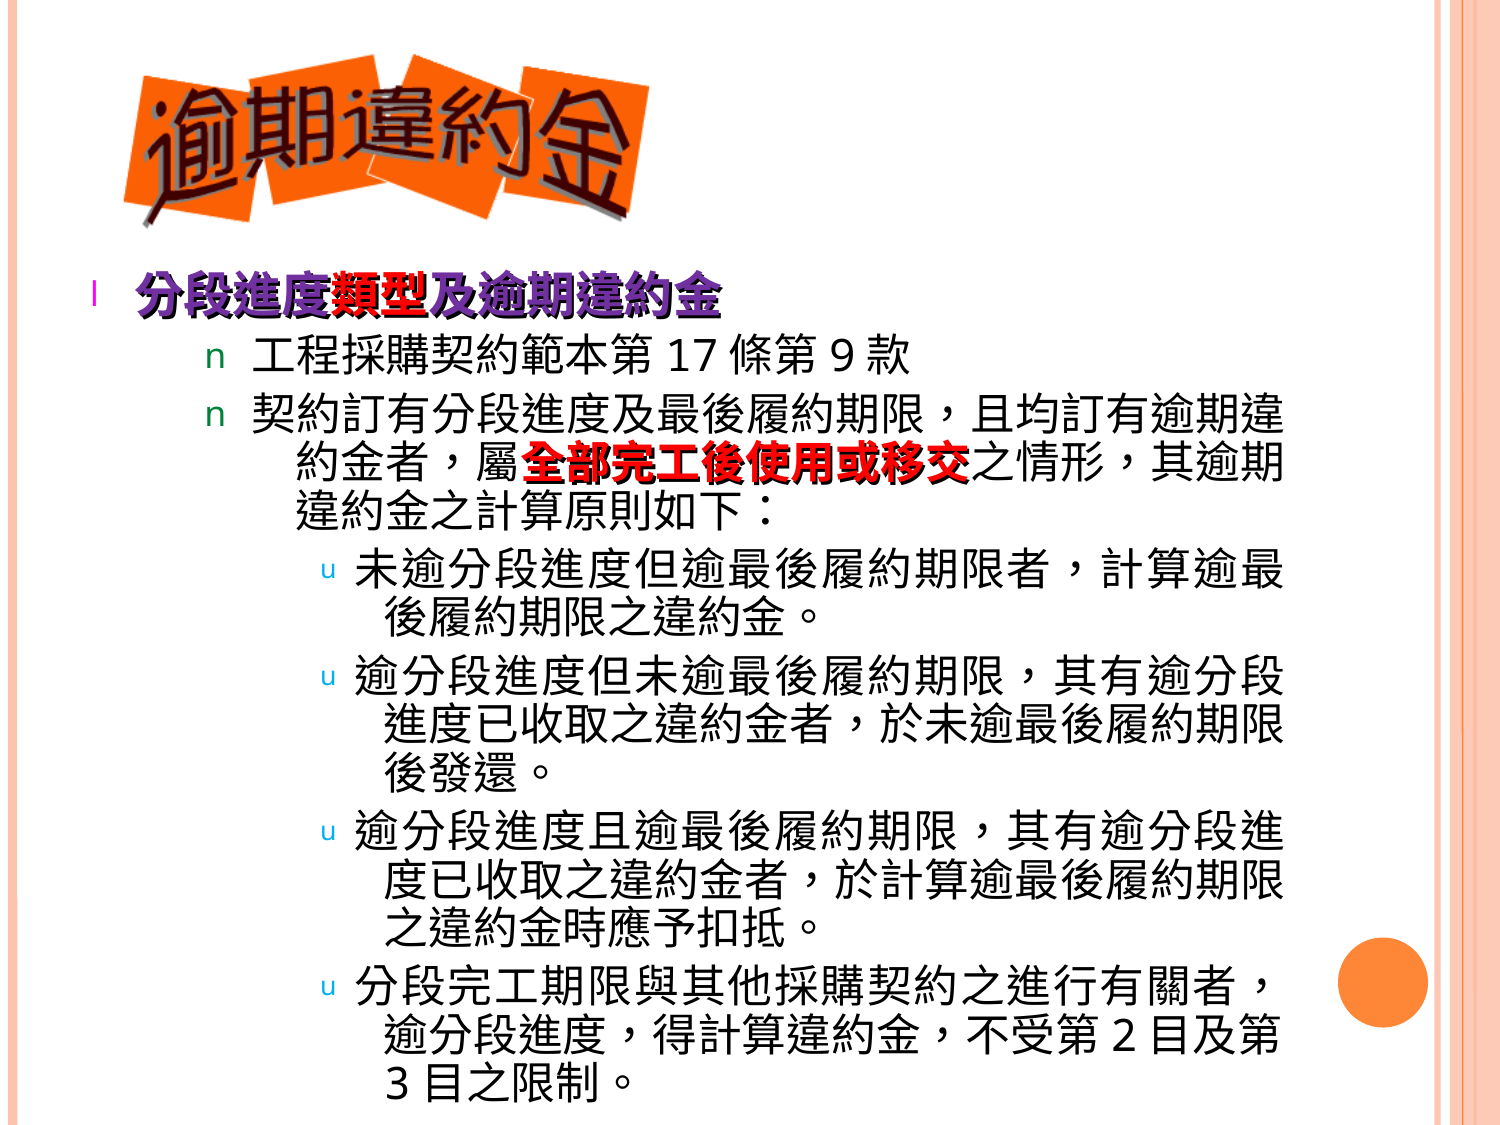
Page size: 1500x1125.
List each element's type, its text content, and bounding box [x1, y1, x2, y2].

list 分段進度類型及逾期違約金 工程採購契約範本第17條第9款 契約訂有分段進度及最後履約期限，且均訂有逾期違約金者，屬全部完工後使用或移交之情形，其逾期違約金之計算原則如下： 未逾分段進度但逾最後履約期限者，計算逾最後履約期限之違約金。 逾分段進度但未逾最後履約期限，其有逾分段進度已收取之違約金者，於未逾最後履約期限後發還。 逾分段進度且逾最後履約期限，其有逾分段進度已收取之違約金者，於計算逾最後履約期限之違約金時應予扣抵。 分段完工期限與其他採購契約之進行有關者，逾分段進度，得計算違約金，不受第2目及第3目之限制。 [75, 262, 1300, 1118]
picture [120, 49, 656, 234]
